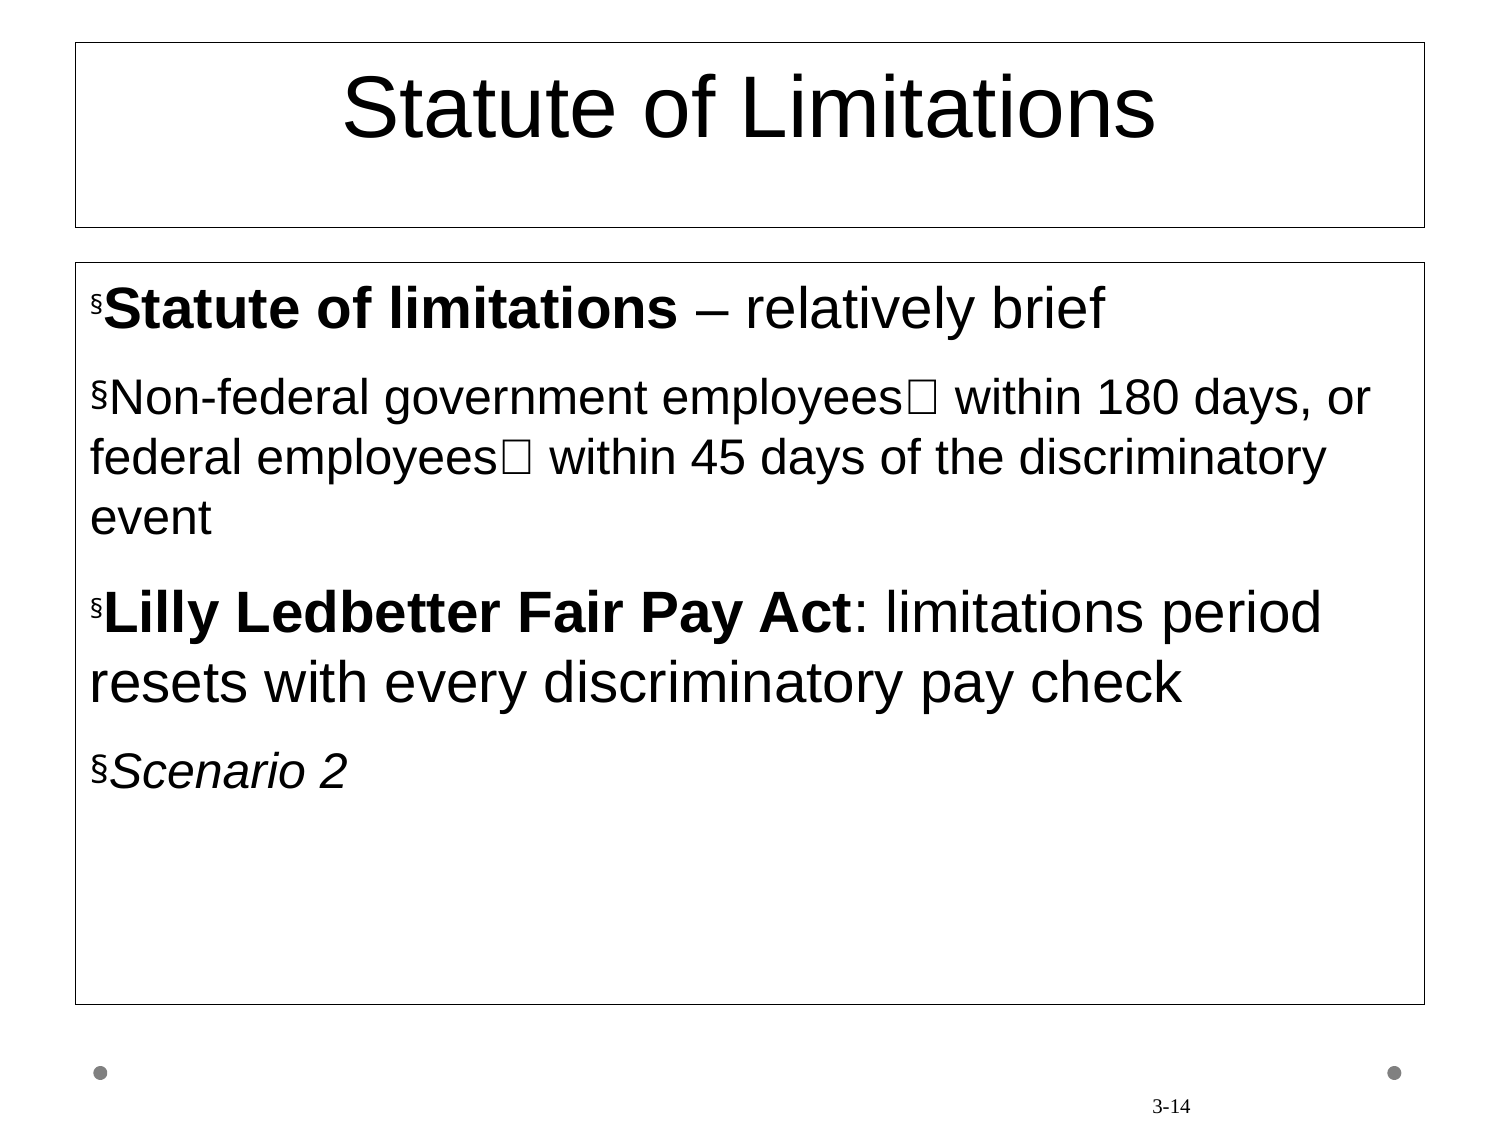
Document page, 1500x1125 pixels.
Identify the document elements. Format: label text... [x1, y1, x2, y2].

list Statute of limitations – relatively brief Non-federal government employees within 180 days, or federal employees within 45 days of the discriminatory event Lilly Ledbetter Fair Pay Act: limitations period resets with every discriminatory pay check Scenario 2 [75, 262, 1425, 1005]
title Statute of Limitations [75, 42, 1425, 228]
